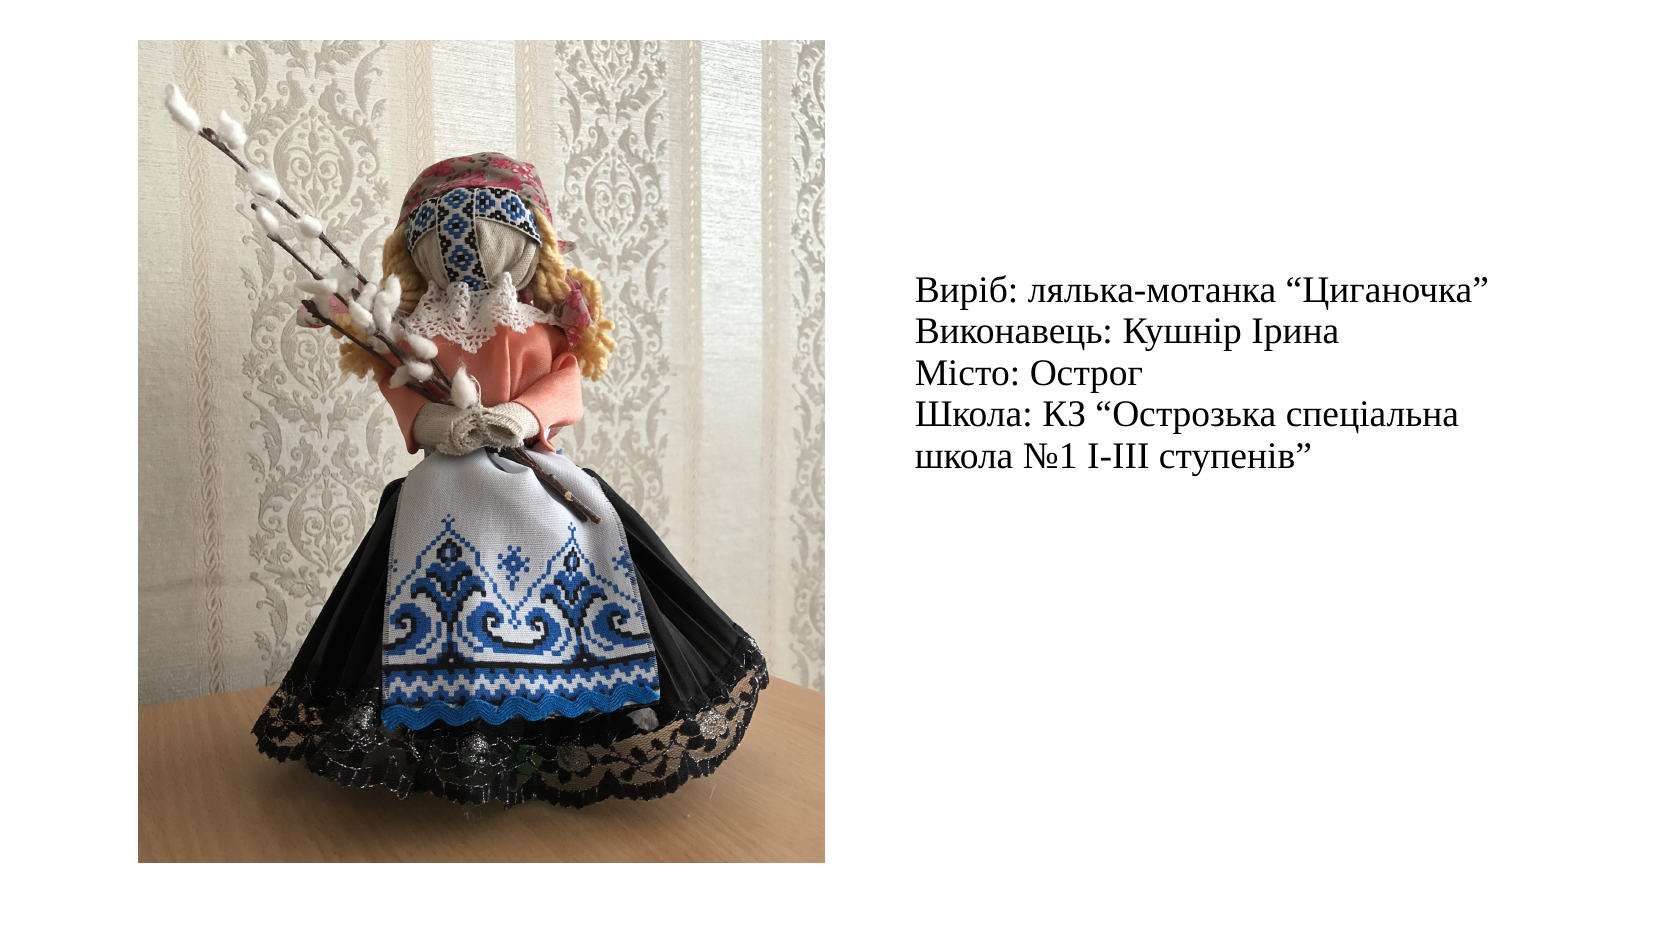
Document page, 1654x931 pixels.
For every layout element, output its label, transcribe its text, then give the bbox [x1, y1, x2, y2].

picture [138, 40, 826, 863]
text_box Виріб: лялька-мотанка “Циганочка” Виконавець: Кушнір Ірина Місто: Острог Школа: КЗ “Острозька спеціальна школа №1 I-III ступенів” [900, 261, 1538, 601]
